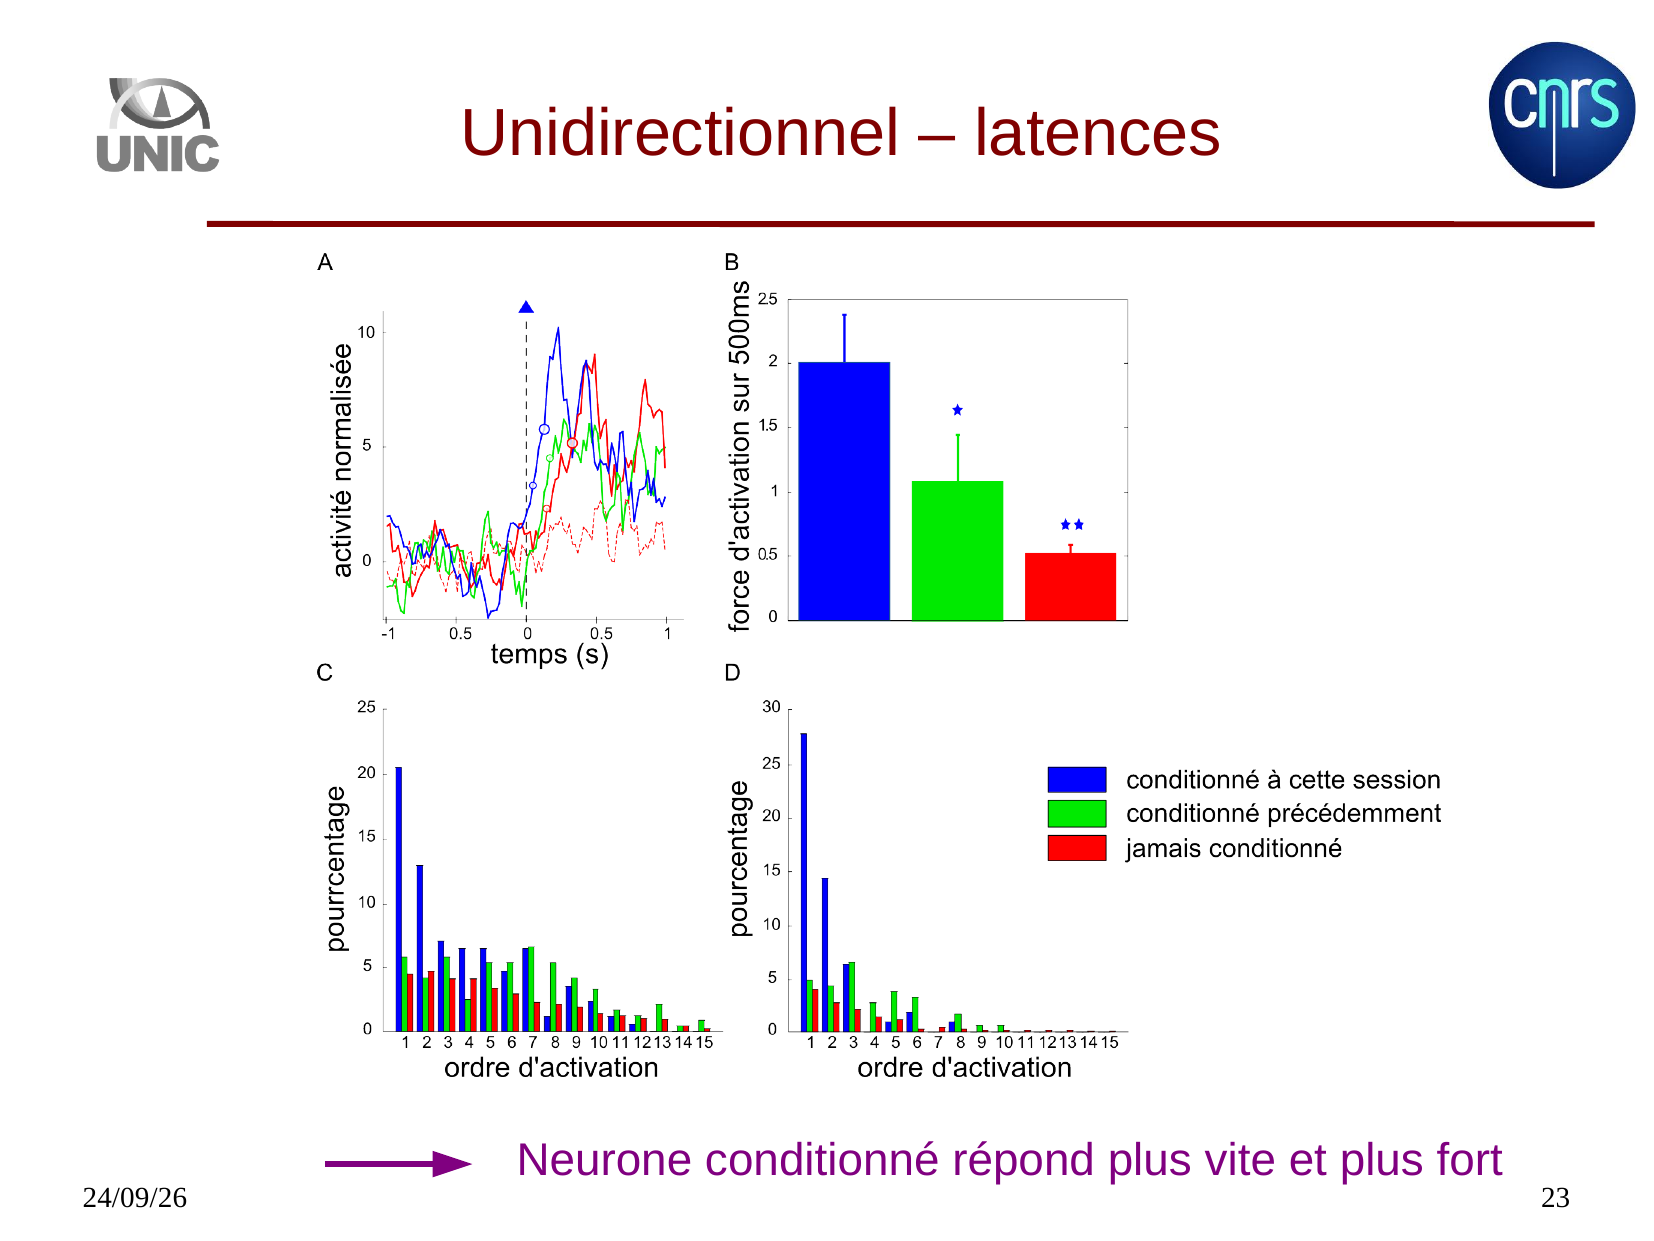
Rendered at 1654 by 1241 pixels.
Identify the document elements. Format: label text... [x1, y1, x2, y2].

picture [1488, 41, 1636, 189]
picture [89, 65, 226, 187]
text_box 13/02/12 [82, 1180, 468, 1215]
text_box Neurone conditionné répond plus vite et plus fort [501, 1122, 1625, 1192]
text_box <numéro> [1185, 1192, 1571, 1215]
text_box Unidirectionnel – latences [206, 88, 1477, 207]
picture [317, 253, 1441, 1077]
